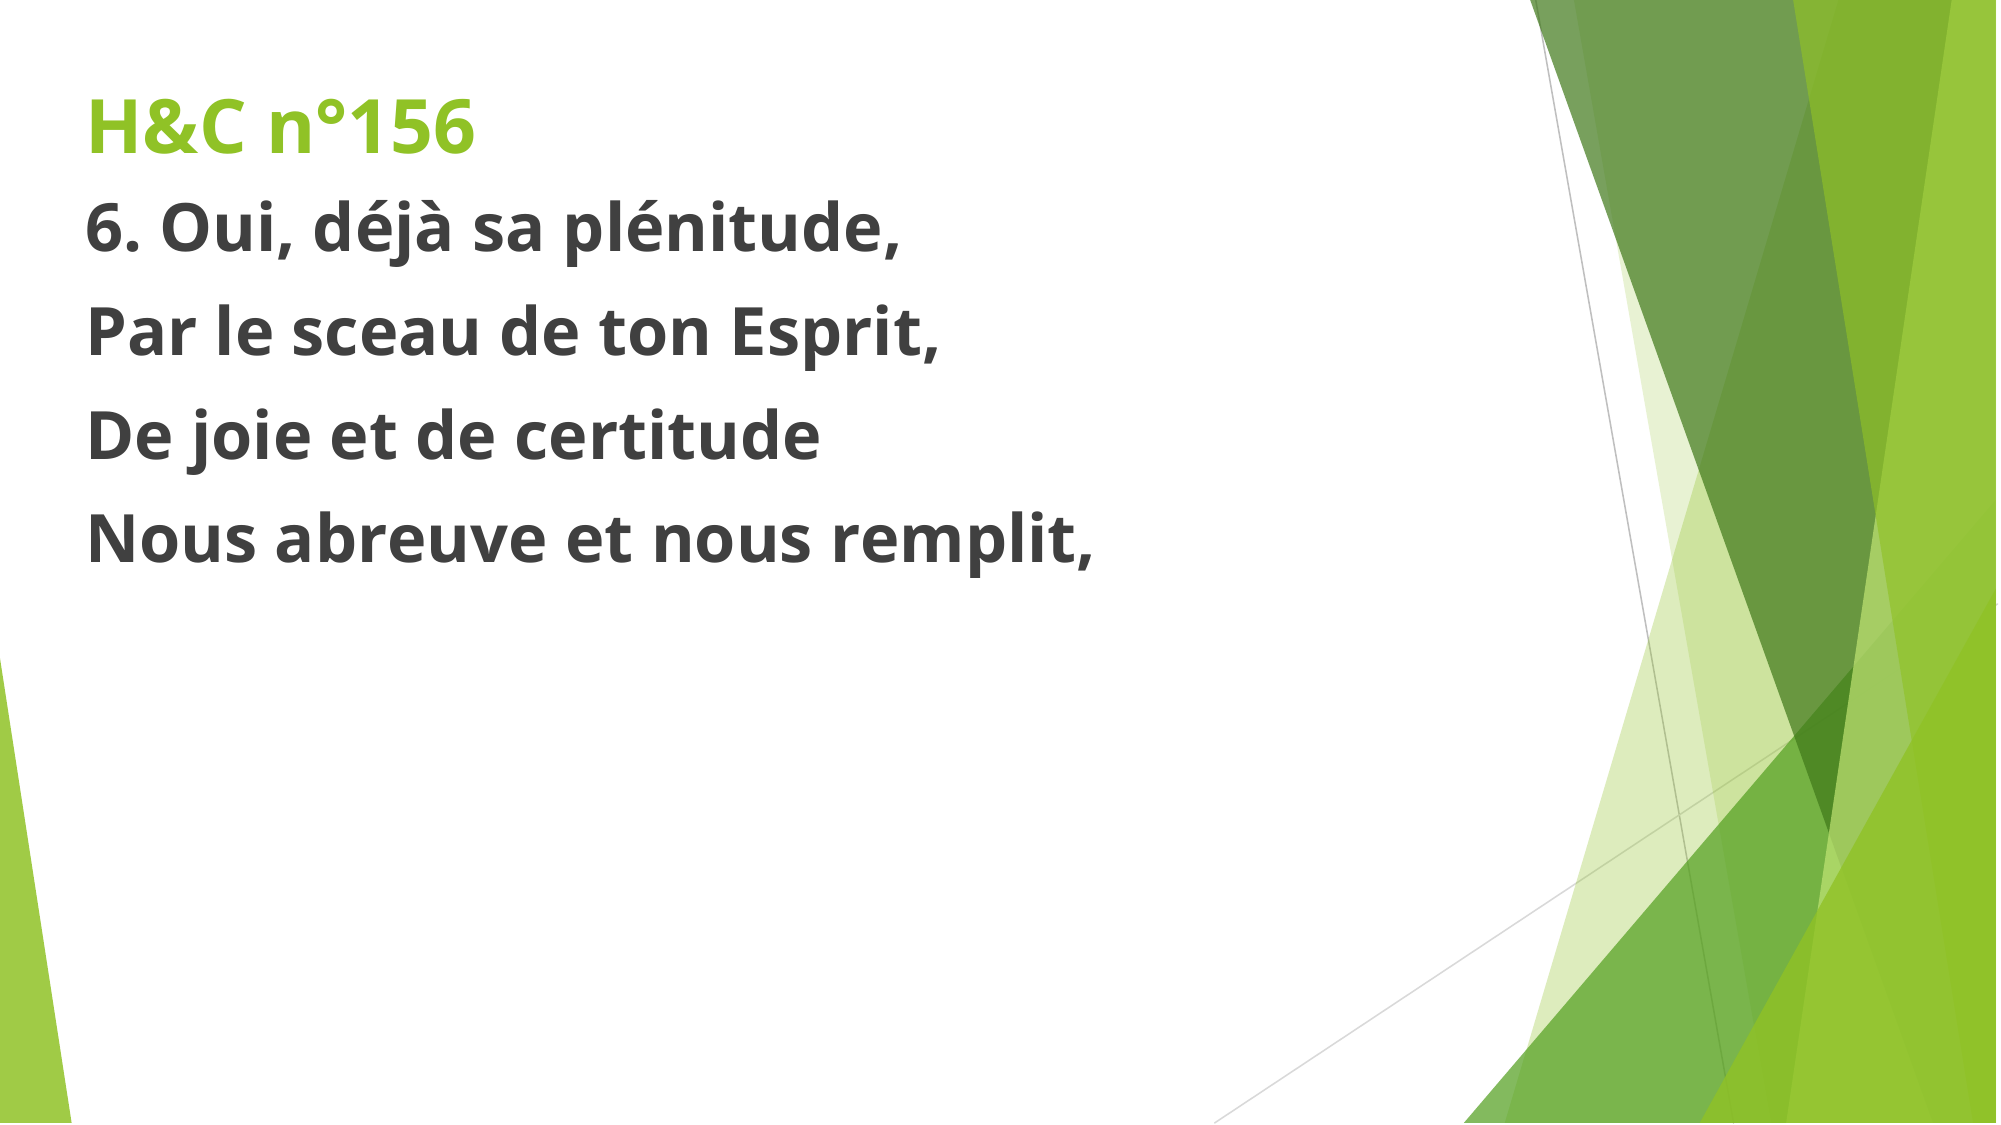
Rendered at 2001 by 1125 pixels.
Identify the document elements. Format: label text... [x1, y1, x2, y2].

text_box H&C n°156 [70, 70, 603, 165]
text_box 6. Oui, déjà sa plénitude, Par le sceau de ton Esprit, De joie et de certitude Nous abreuve et nous remplit, [70, 165, 1985, 1079]
